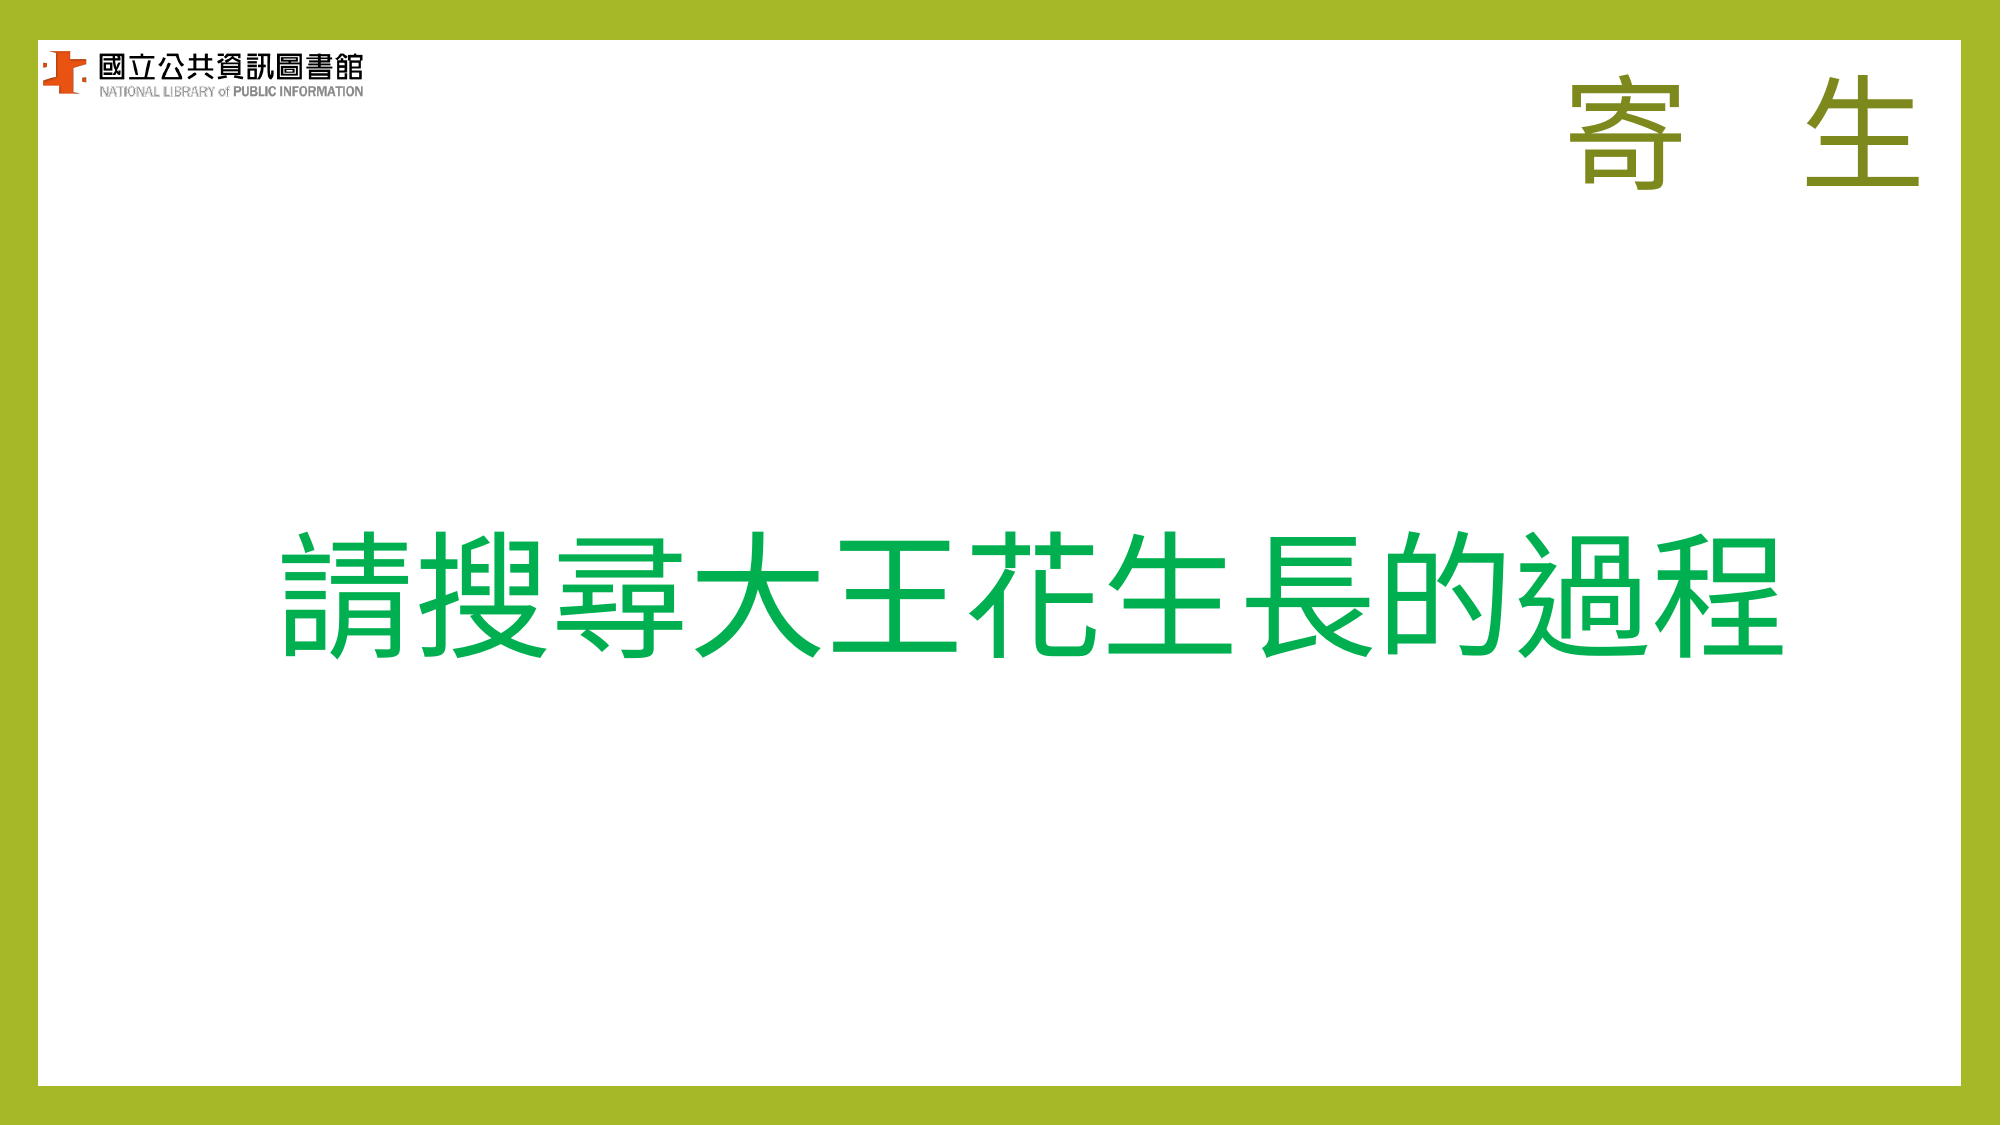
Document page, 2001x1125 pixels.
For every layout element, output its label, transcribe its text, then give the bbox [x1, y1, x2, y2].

text_box 寄 生 [1548, 48, 2000, 215]
text_box 請搜尋大王花生長的過程 [261, 502, 1820, 684]
